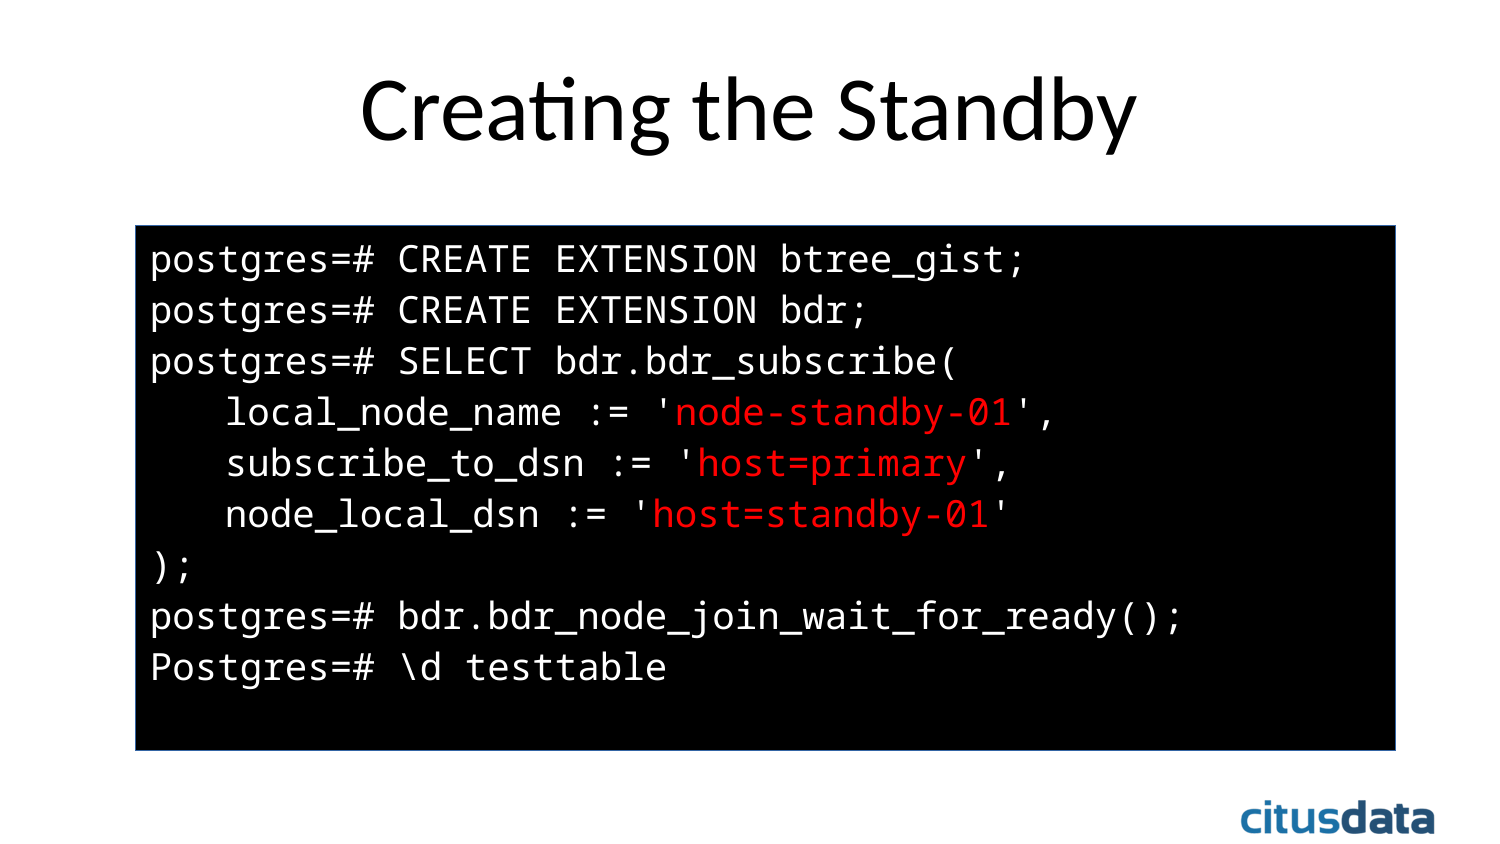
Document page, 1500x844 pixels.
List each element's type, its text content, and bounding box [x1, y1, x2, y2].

text_box postgres=# CREATE EXTENSION btree_gist; postgres=# CREATE EXTENSION bdr; postgres=# SELECT bdr.bdr_subscribe( local_node_name := 'node-standby-01', subscribe_to_dsn := 'host=primary', node_local_dsn := 'host=standby-01' ); postgres=# bdr.bdr_node_join_wait_for_ready(); Postgres=# \d testtable [135, 225, 1396, 751]
picture [1237, 795, 1439, 837]
title Creating the Standby [75, 33, 1425, 175]
